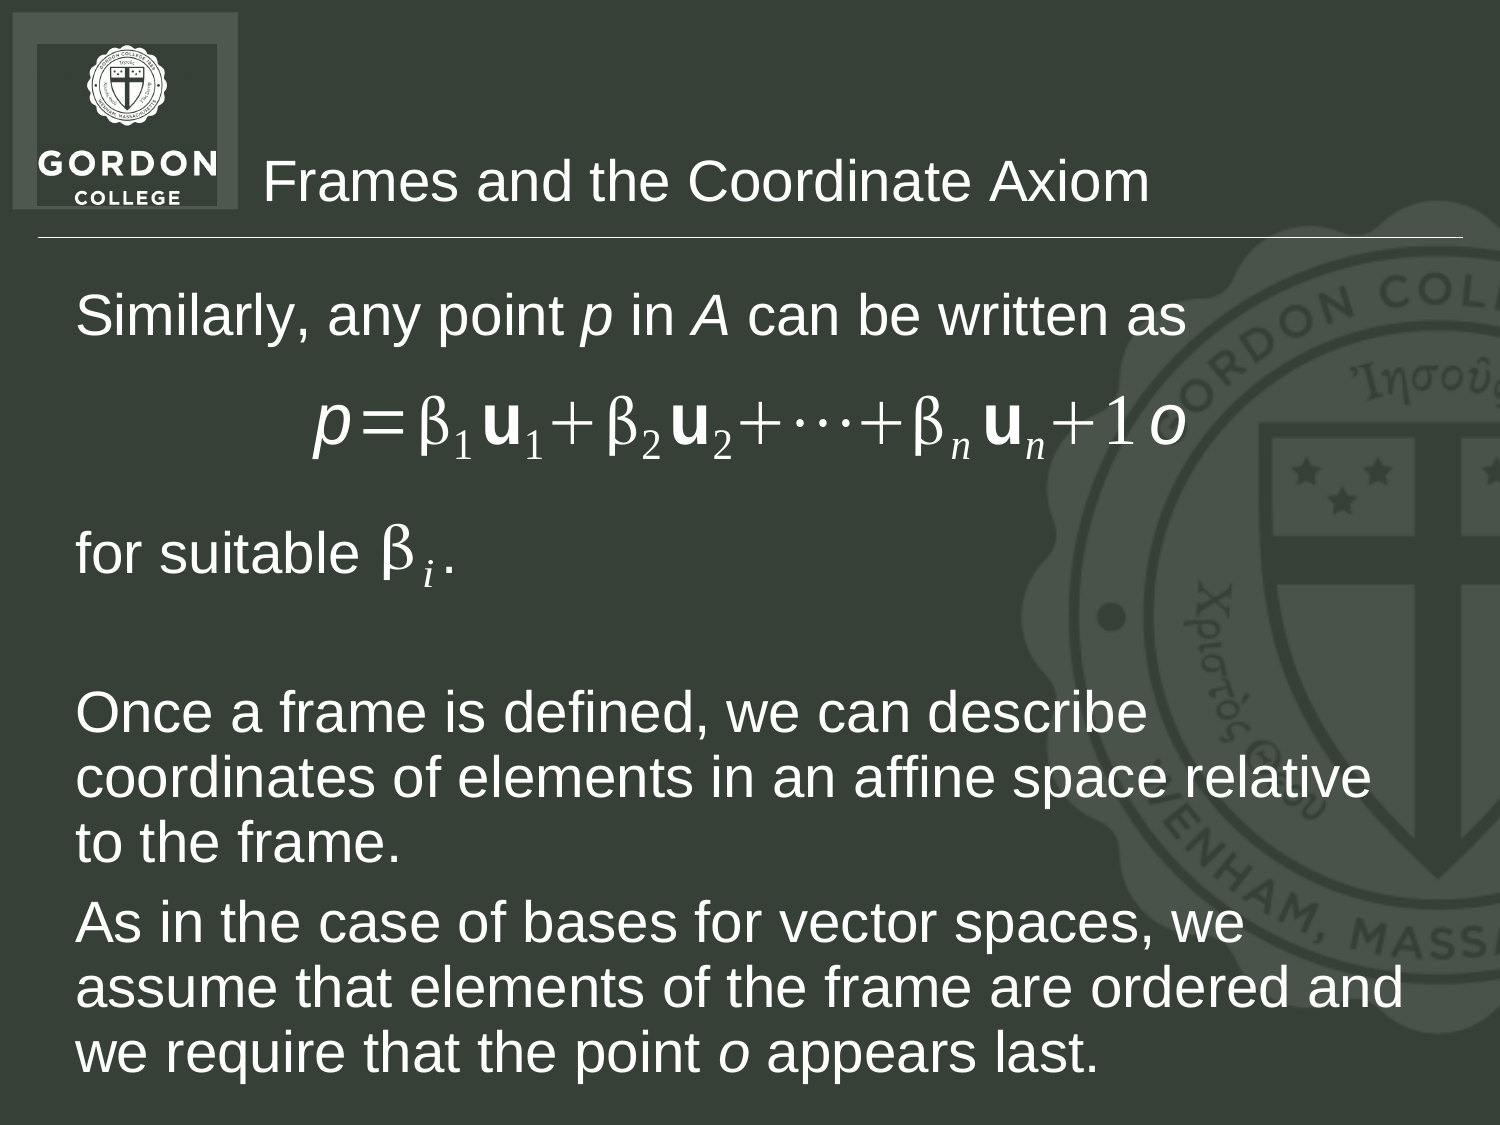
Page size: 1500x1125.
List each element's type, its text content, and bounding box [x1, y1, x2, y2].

subtitle Similarly, any point p in A can be written as for suitable . Once a frame is defined, we can describe coordinates of elements in an affine space relative to the frame. As in the case of bases for vector spaces, we assume that elements of the frame are ordered and we require that the point o appears last. [75, 282, 1426, 1085]
picture [0, 0, 1500, 1125]
chart [292, 376, 1203, 469]
chart [360, 509, 453, 595]
title Frames and the Coordinate Axiom [262, 145, 1463, 217]
